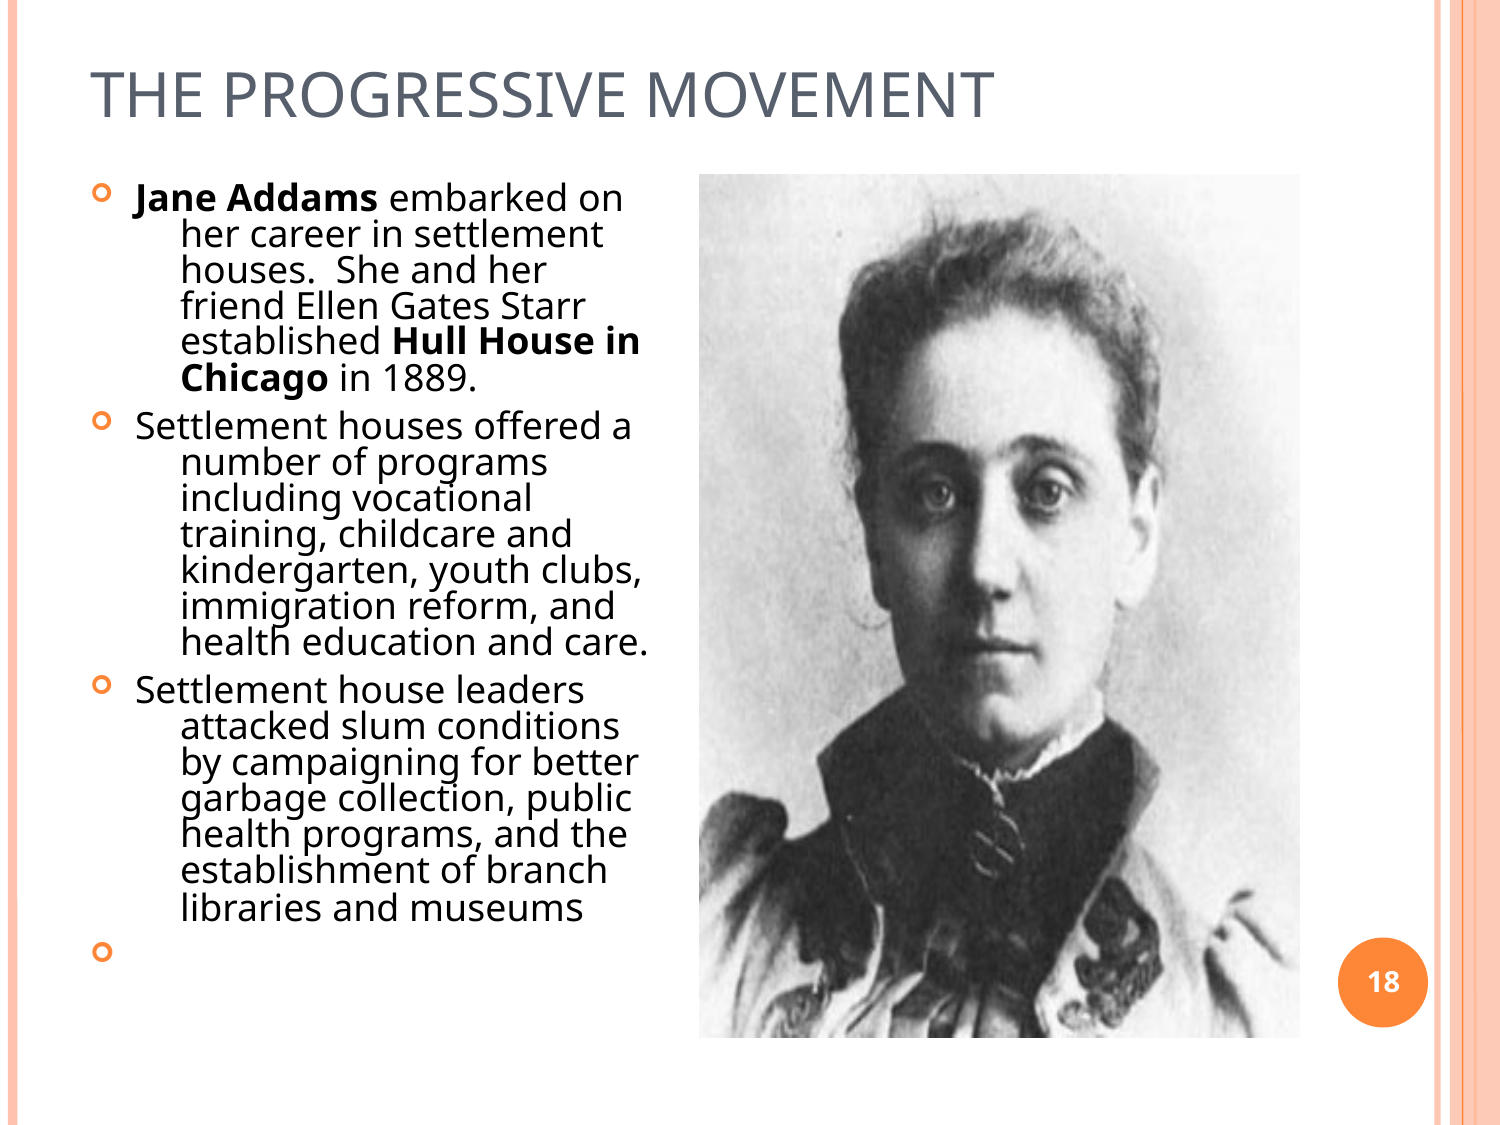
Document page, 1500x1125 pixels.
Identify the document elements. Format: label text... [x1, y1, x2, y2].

text_box 18 [1333, 940, 1434, 1027]
picture [699, 174, 1300, 1038]
list Jane Addams embarked on her career in settlement houses. She and her friend Ellen Gates Starr established Hull House in Chicago in 1889. Settlement houses offered a number of programs including vocational training, childcare and kindergarten, youth clubs, immigration reform, and health education and care. Settlement house leaders attacked slum conditions by campaigning for better garbage collection, public health programs, and the establishment of branch libraries and museums [75, 174, 676, 1013]
title The Progressive Movement [75, 37, 1300, 138]
